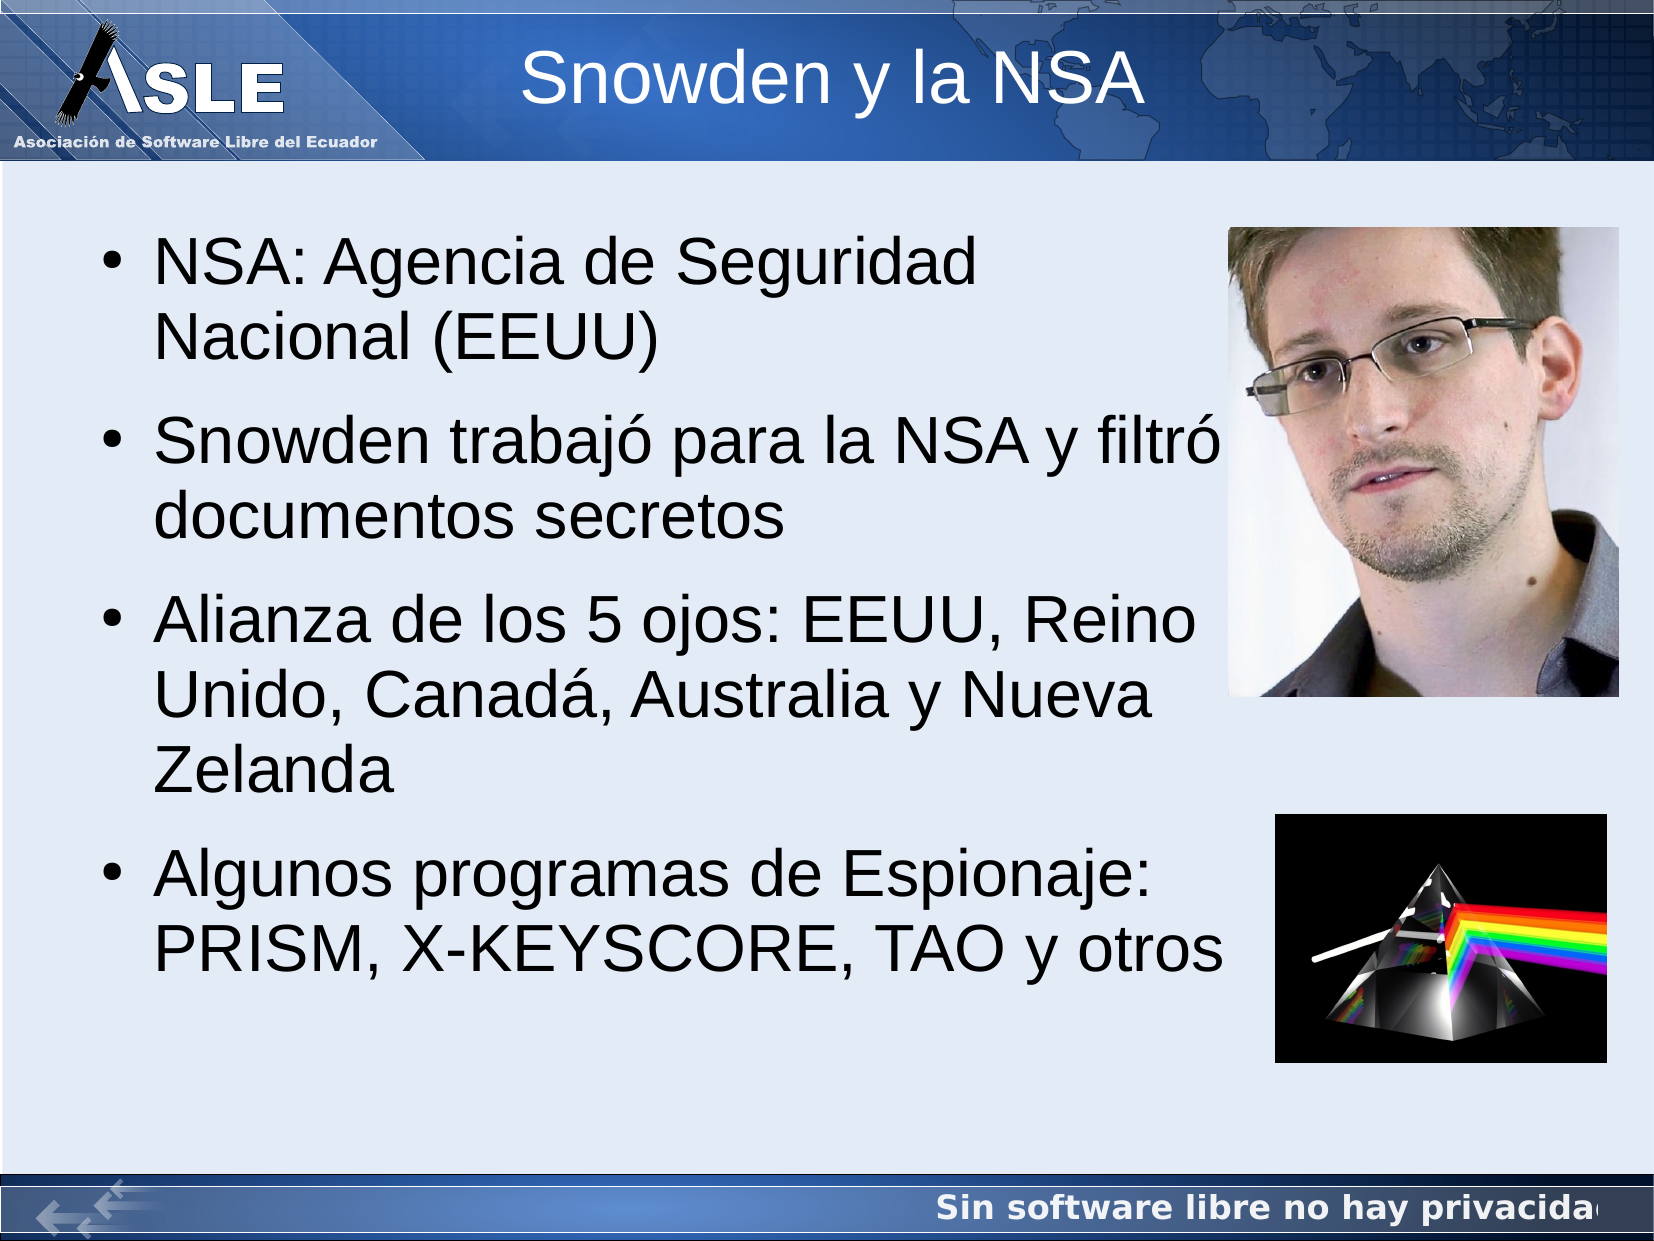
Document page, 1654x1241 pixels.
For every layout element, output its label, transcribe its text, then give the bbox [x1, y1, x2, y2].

title Snowden y la NSA [23, 26, 1642, 130]
picture [1275, 814, 1607, 1063]
picture [1228, 227, 1619, 697]
list NSA: Agencia de Seguridad Nacional (EEUU) Snowden trabajó para la NSA y filtró documentos secretos Alianza de los 5 ojos: EEUU, Reino Unido, Canadá, Australia y Nueva Zelanda Algunos programas de Espionaje: PRISM, X-KEYSCORE, TAO y otros [82, 224, 1241, 1010]
